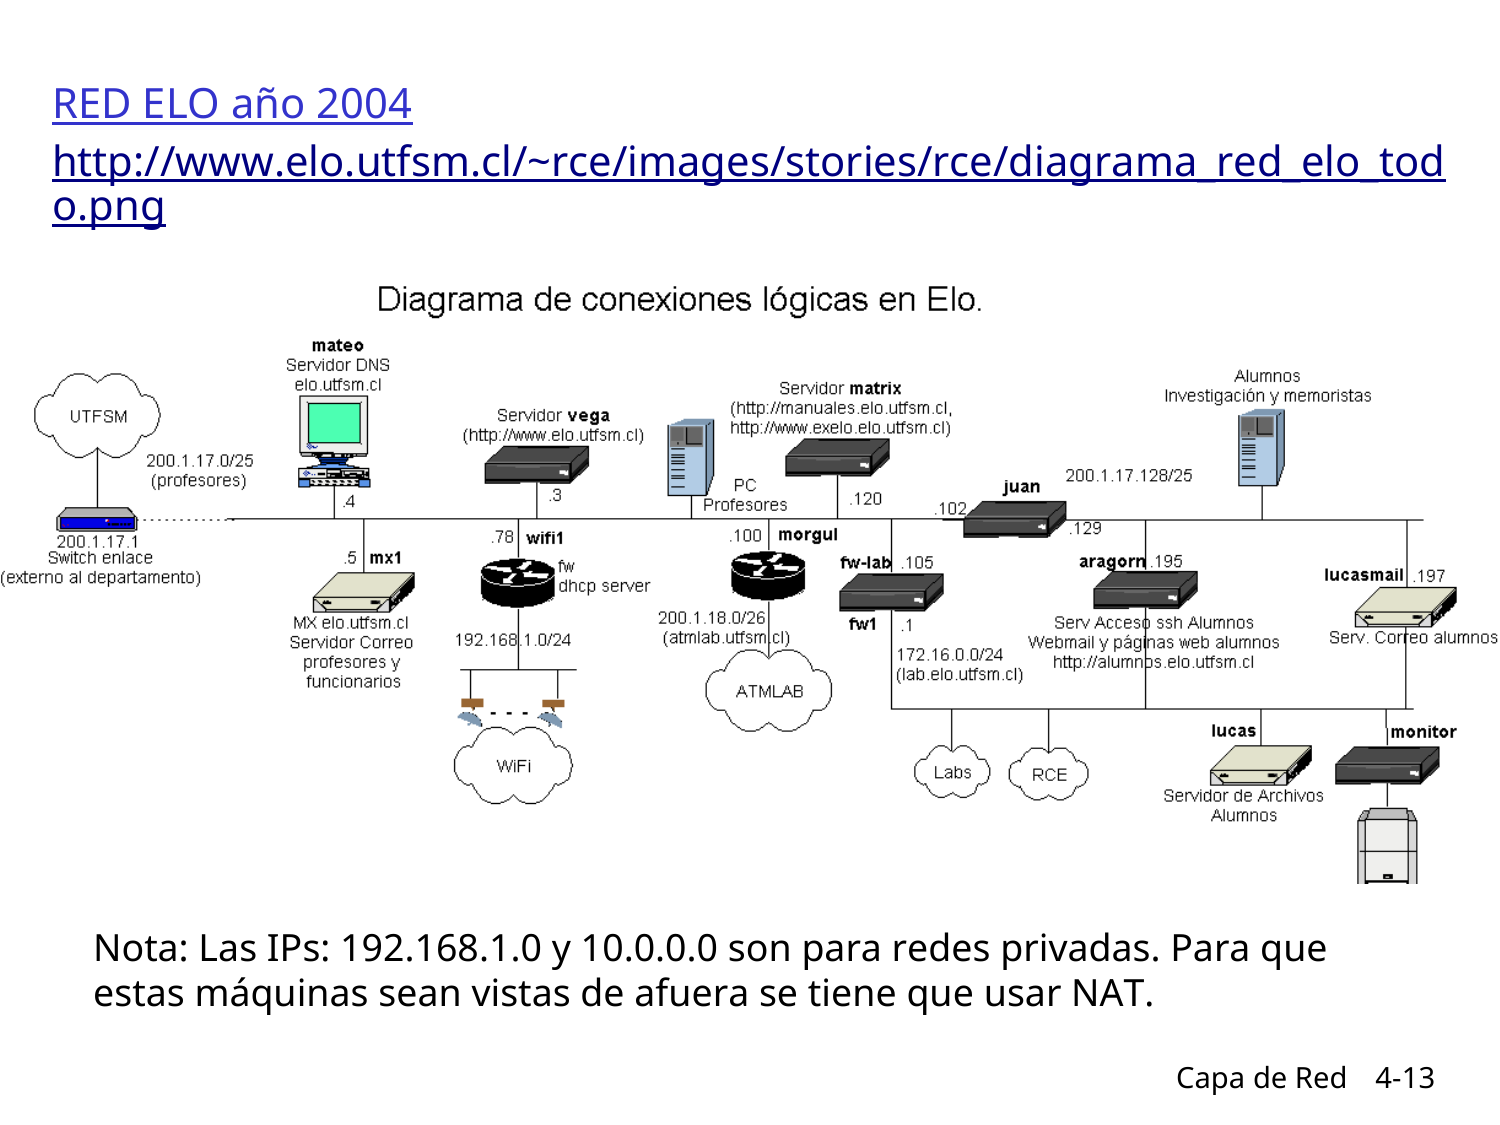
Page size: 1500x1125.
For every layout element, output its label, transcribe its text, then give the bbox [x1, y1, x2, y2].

picture [0, 279, 1500, 884]
title RED ELO año 2004 http://www.elo.utfsm.cl/~rce/images/stories/rce/diagrama_red_elo_todo.png [37, 37, 1463, 226]
text_box Nota: Las IPs: 192.168.1.0 y 10.0.0.0 son para redes privadas. Para que estas máquinas sean vistas de afuera se tiene que usar NAT. [78, 916, 1354, 1022]
